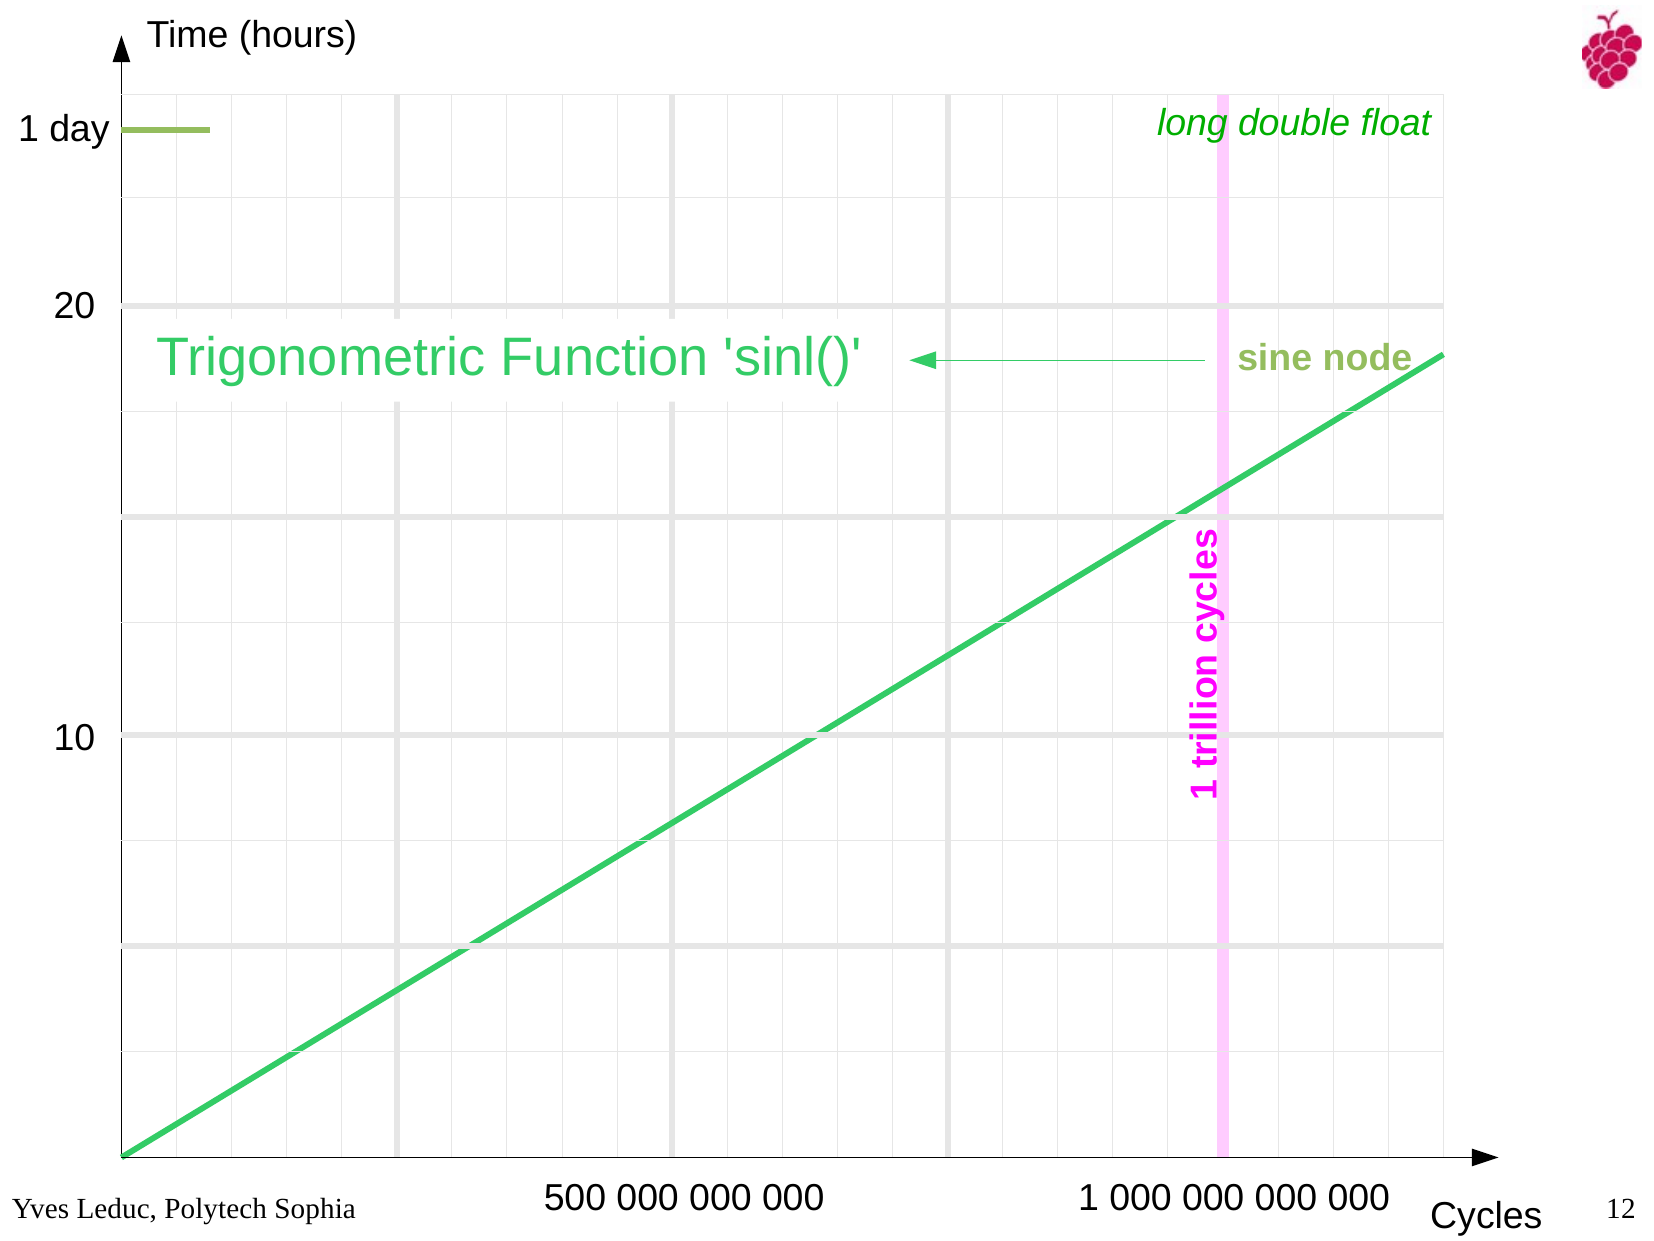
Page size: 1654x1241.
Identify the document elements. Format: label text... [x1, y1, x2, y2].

text_box 1 000 000 000 000 [1063, 1169, 1406, 1227]
text_box 10 [38, 708, 111, 780]
picture [1582, 5, 1642, 89]
text_box 1 day [3, 100, 125, 158]
text_box Trigonometric Function 'sinl()' [141, 318, 878, 402]
text_box Time (hours) [131, 5, 373, 63]
text_box Cycles [1415, 1187, 1558, 1241]
text_box sine node [1222, 329, 1428, 388]
text_box long double float [1142, 94, 1448, 152]
text_box 1 trillion cycles [1175, 514, 1234, 815]
text_box 20 [38, 277, 111, 349]
text_box 500 000 000 000 [529, 1169, 841, 1227]
